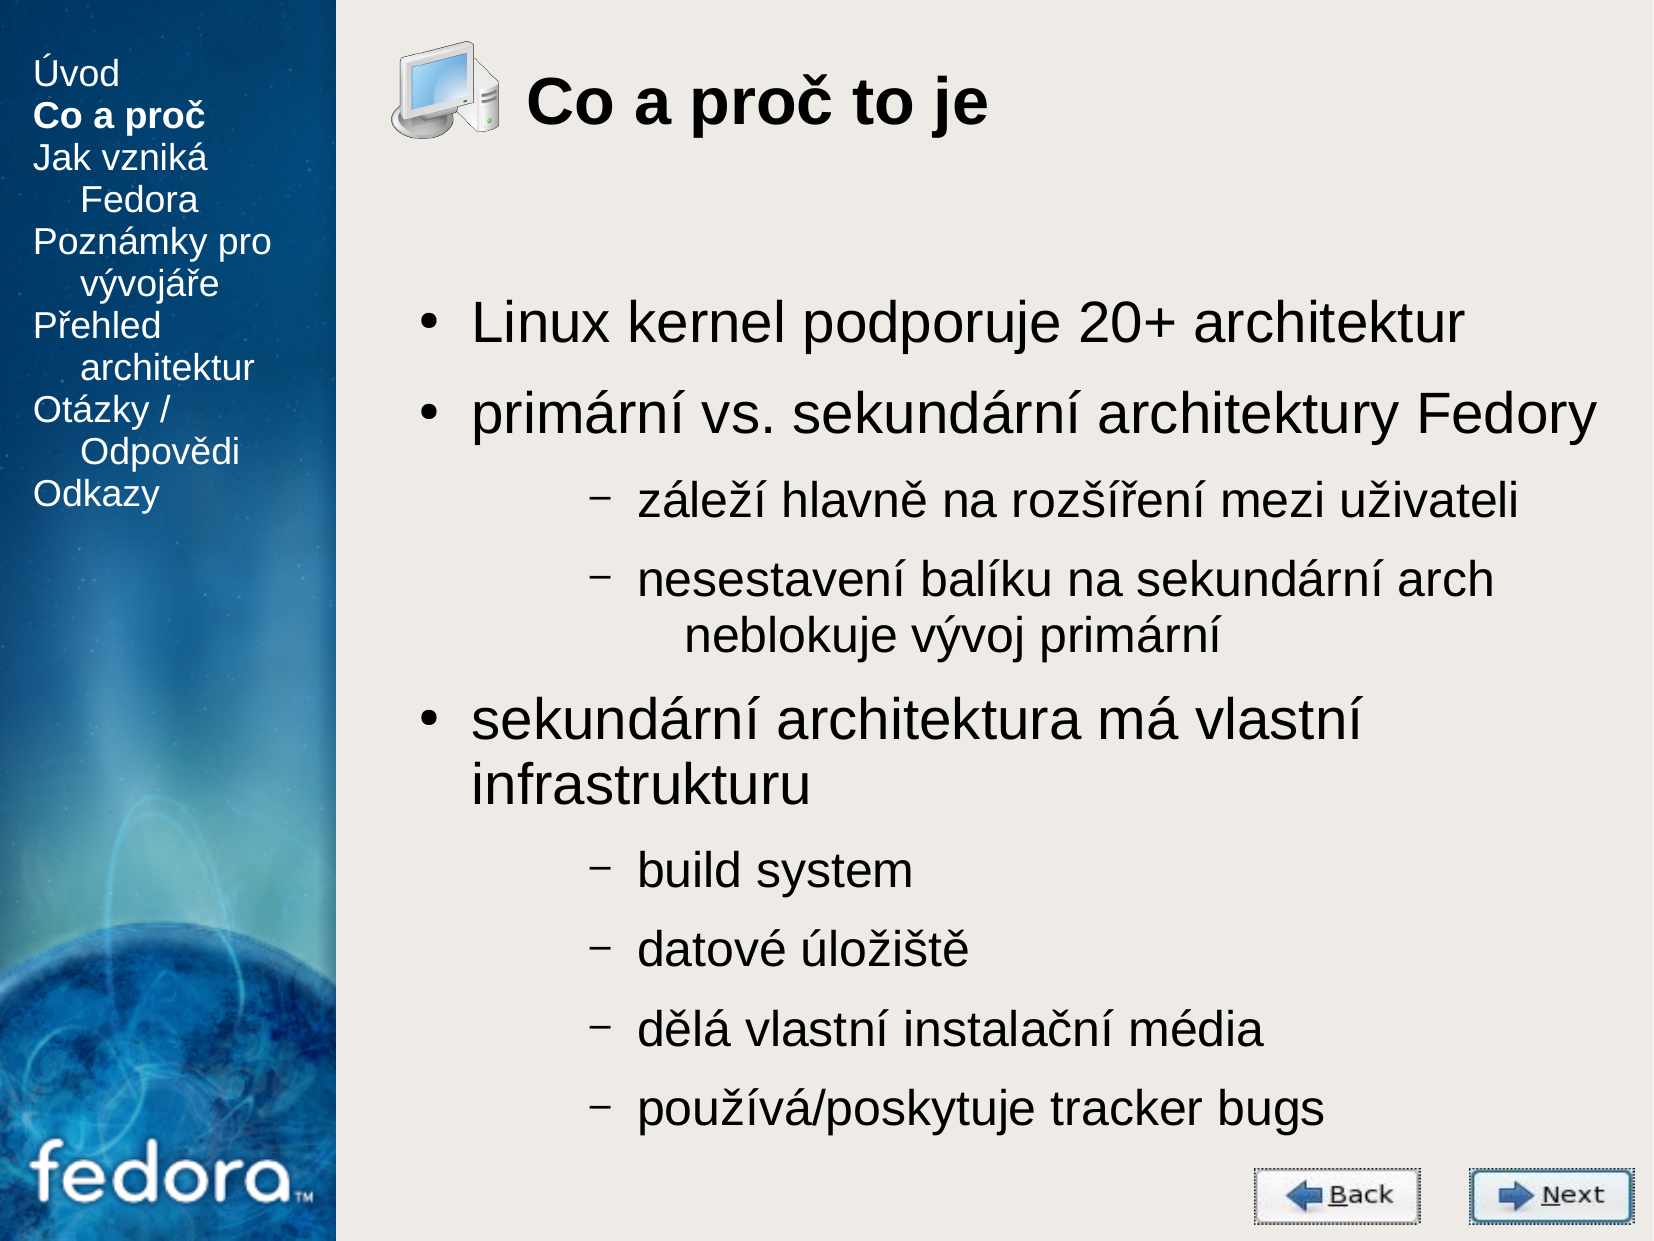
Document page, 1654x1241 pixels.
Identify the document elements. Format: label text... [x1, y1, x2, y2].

text_box Co a proč to je [511, 56, 1316, 147]
list Linux kernel podporuje 20+ architektur primární vs. sekundární architektury Fedory záleží hlavně na rozšíření mezi uživateli nesestavení balíku na sekundární arch neblokuje vývoj primární sekundární architektura má vlastní infrastrukturu build system datové úložiště dělá vlastní instalační média používá/poskytuje tracker bugs [400, 290, 1617, 1137]
picture [0, 0, 1654, 1241]
text_box Úvod Co a proč Jak vzniká Fedora Poznámky pro vývojáře Přehled architektur Otázky / Odpovědi Odkazy [18, 45, 327, 523]
